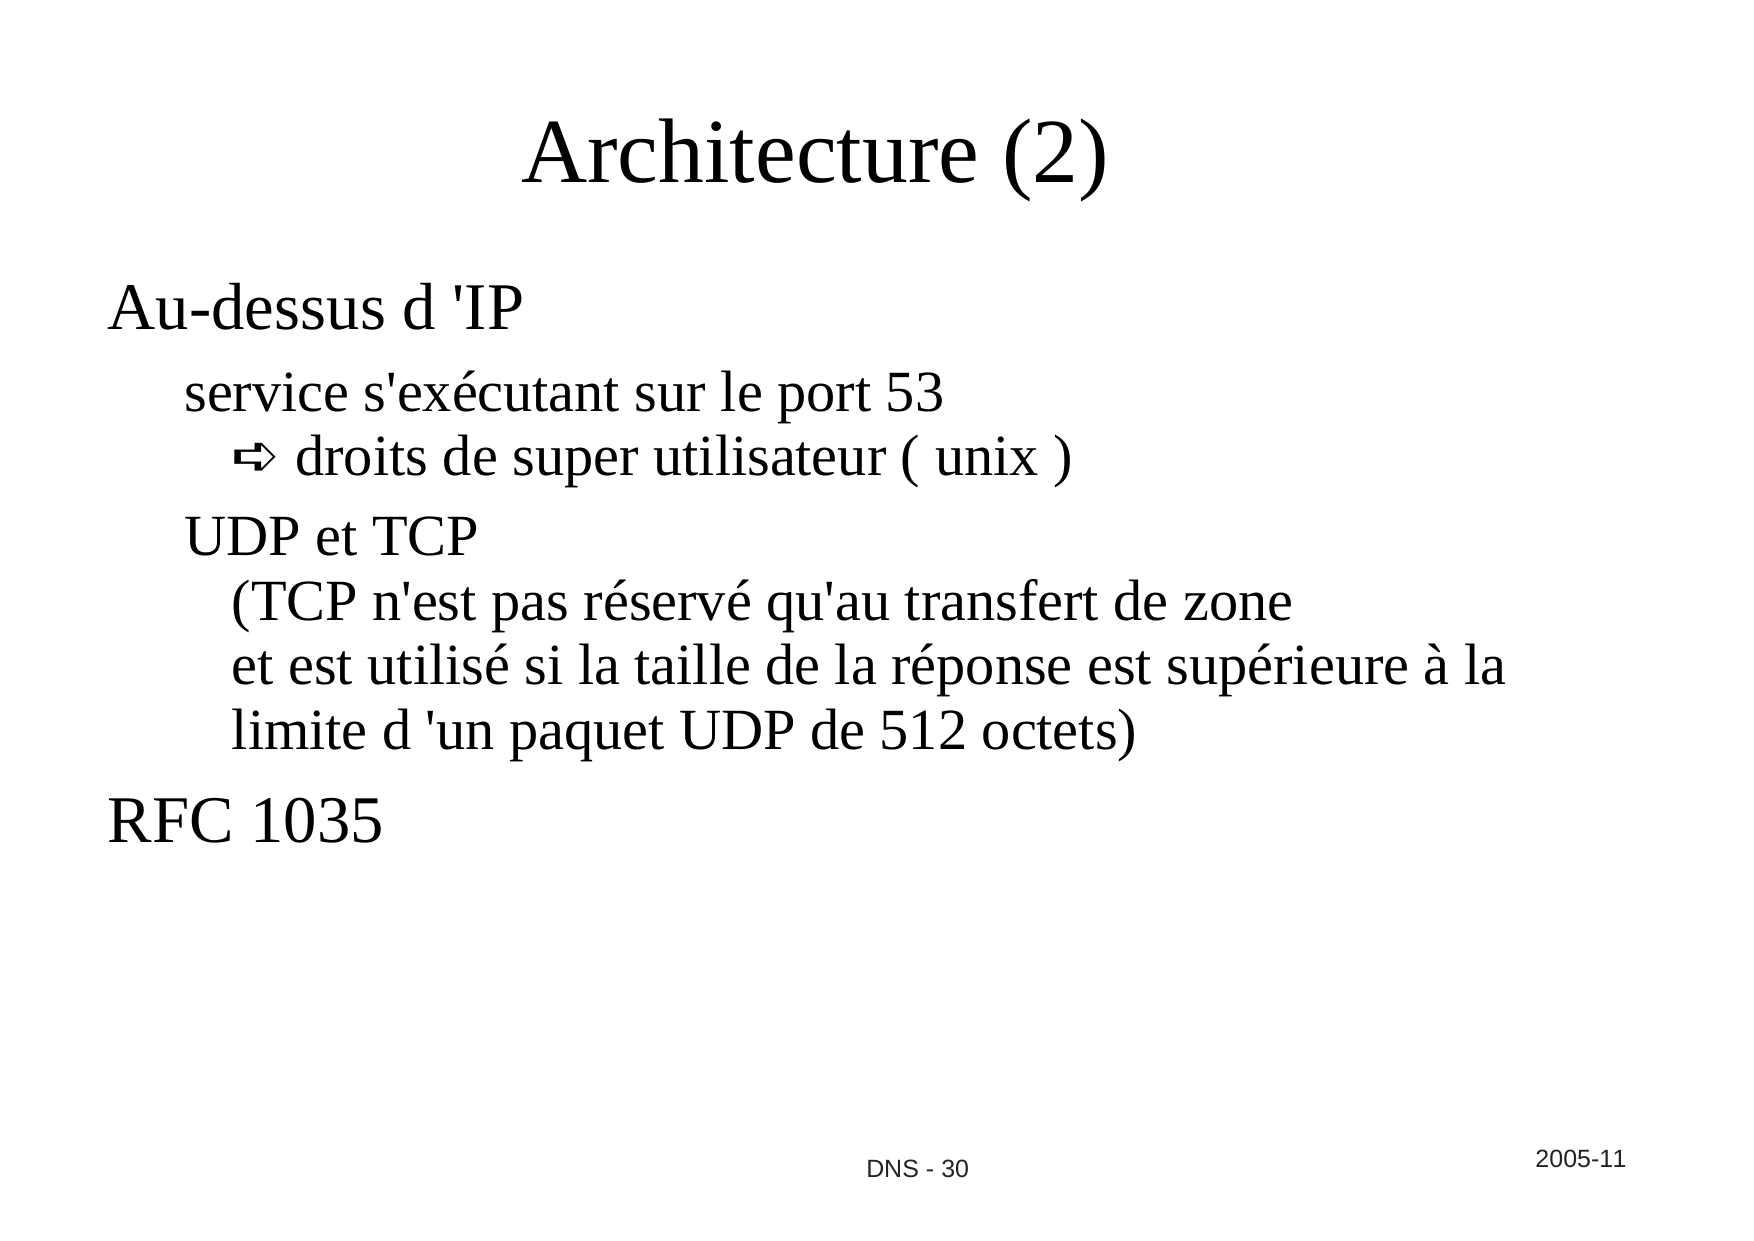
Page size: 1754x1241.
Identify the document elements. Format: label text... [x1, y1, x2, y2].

title Architecture (2) [124, 57, 1507, 246]
list Au-dessus d 'IP service s'exécutant sur le port 53  droits de super utilisateur ( unix ) UDP et TCP (TCP n'est pas réservé qu'au transfert de zone et est utilisé si la taille de la réponse est supérieure à la limite d 'un paquet UDP de 512 octets) RFC 1035 [74, 262, 1643, 938]
